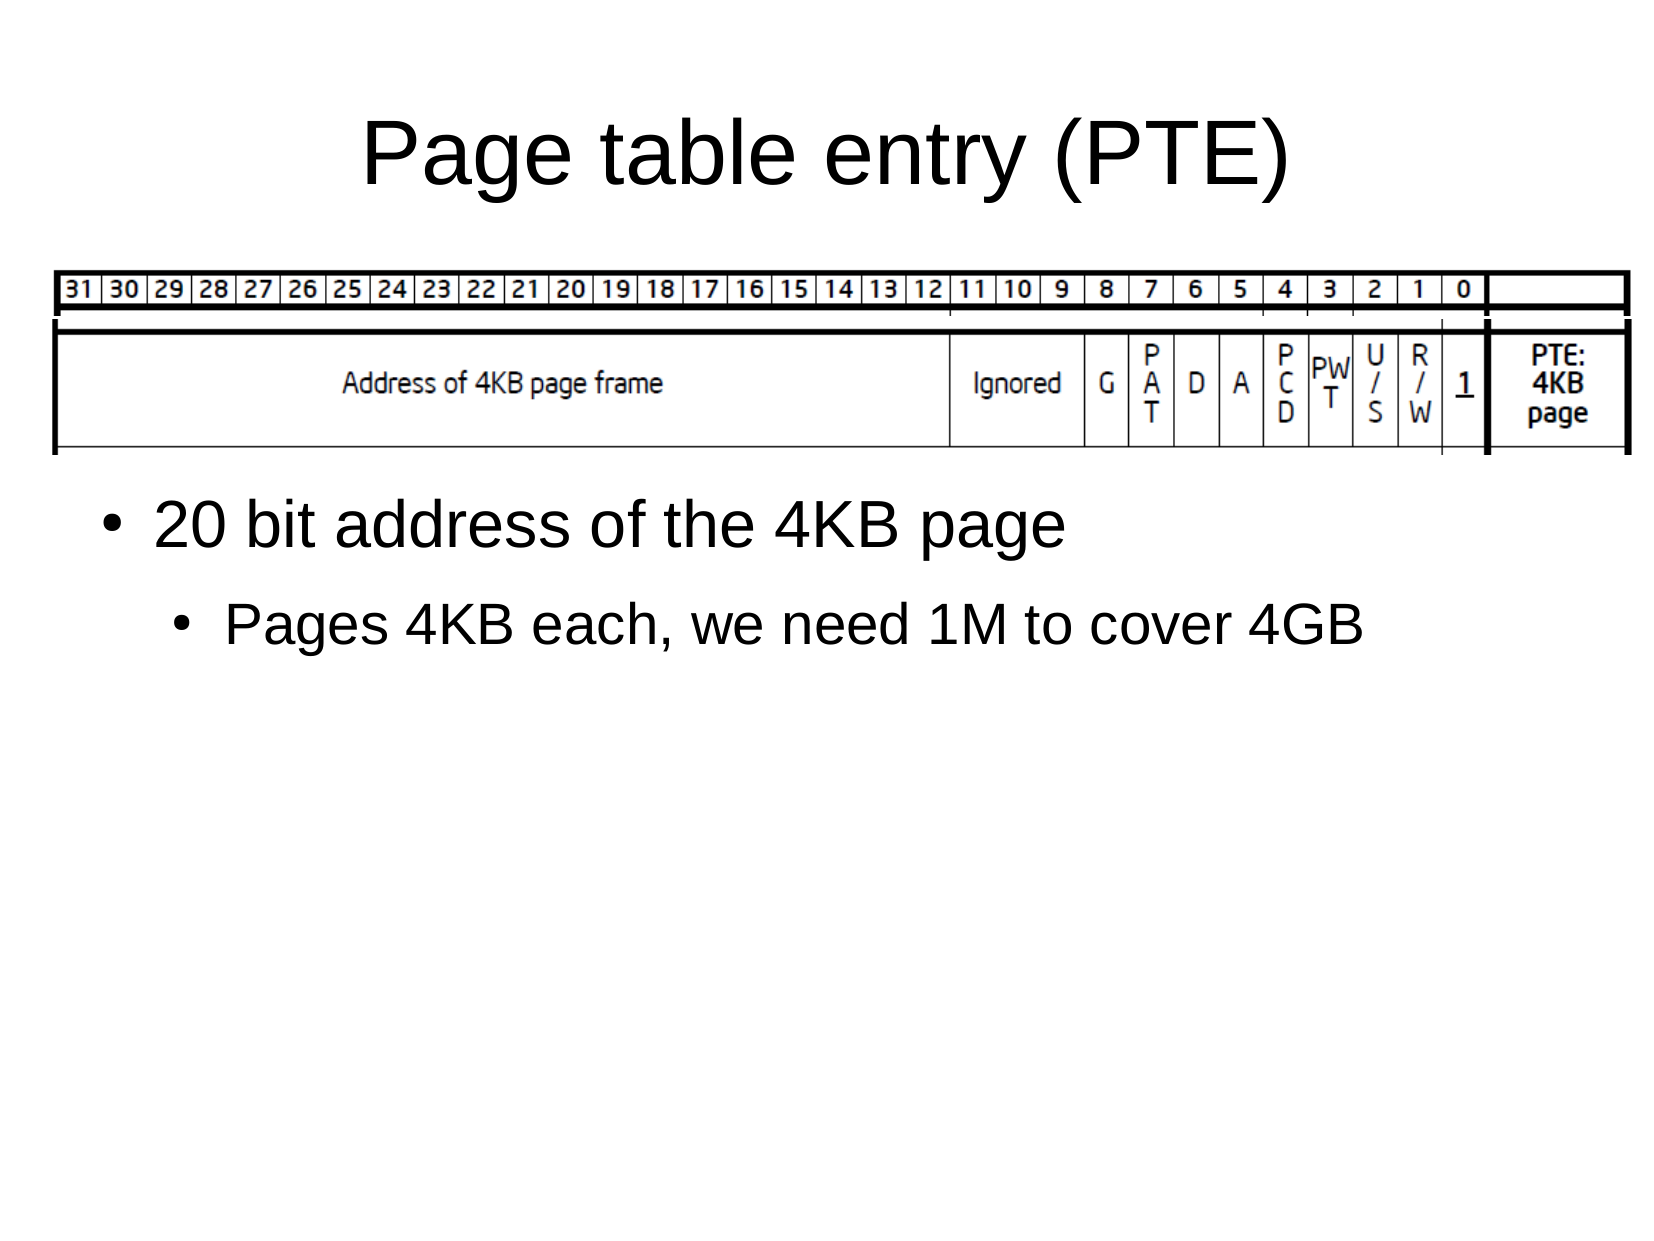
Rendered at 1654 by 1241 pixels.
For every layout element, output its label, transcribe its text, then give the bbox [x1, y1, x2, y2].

picture [42, 262, 1636, 316]
list 20 bit address of the 4KB page Pages 4KB each, we need 1M to cover 4GB [82, 487, 1571, 1126]
title Page table entry (PTE) [82, 49, 1571, 257]
picture [34, 319, 1646, 455]
